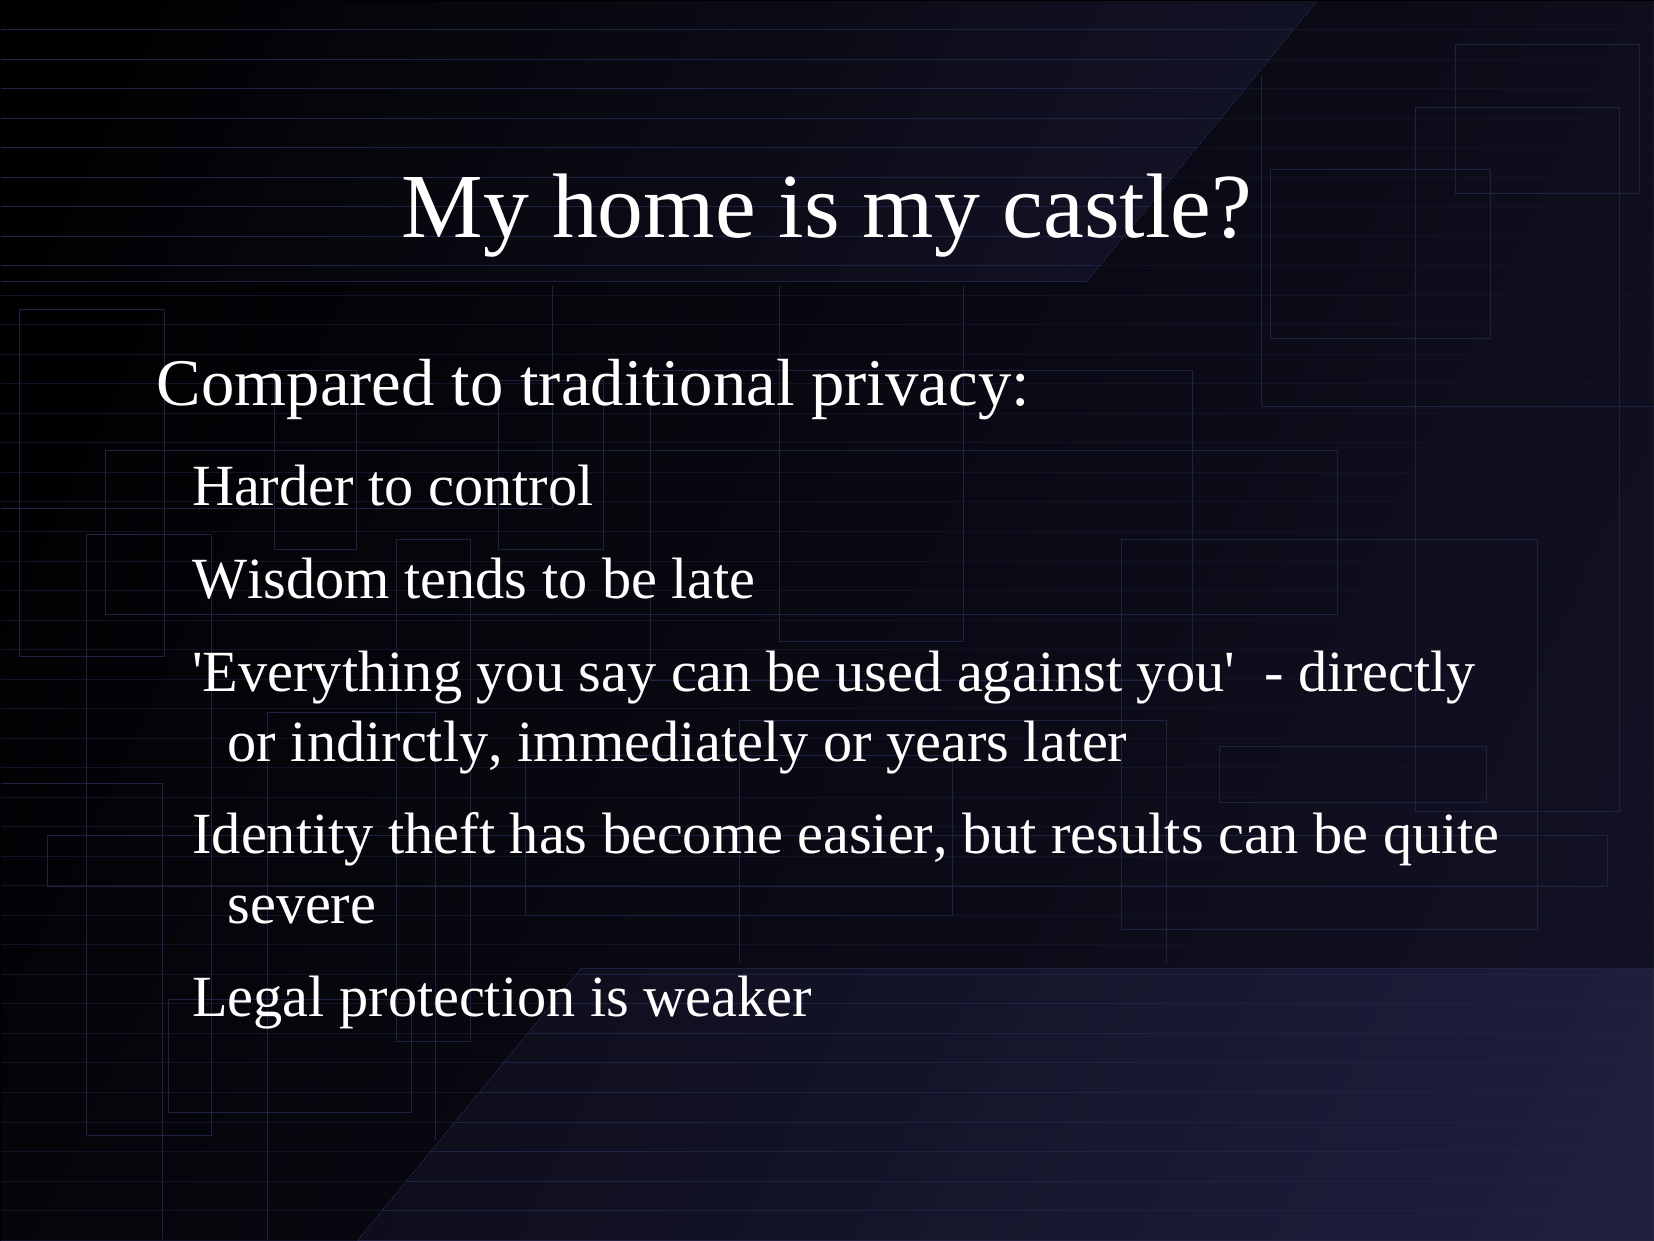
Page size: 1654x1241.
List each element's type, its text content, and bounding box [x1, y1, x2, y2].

title My home is my castle? [121, 102, 1534, 311]
list Compared to traditional privacy: Harder to control Wisdom tends to be late 'Everything you say can be used against you' - directly or indirctly, immediately or years later Identity theft has become easier, but results can be quite severe Legal protection is weaker [121, 344, 1534, 1127]
